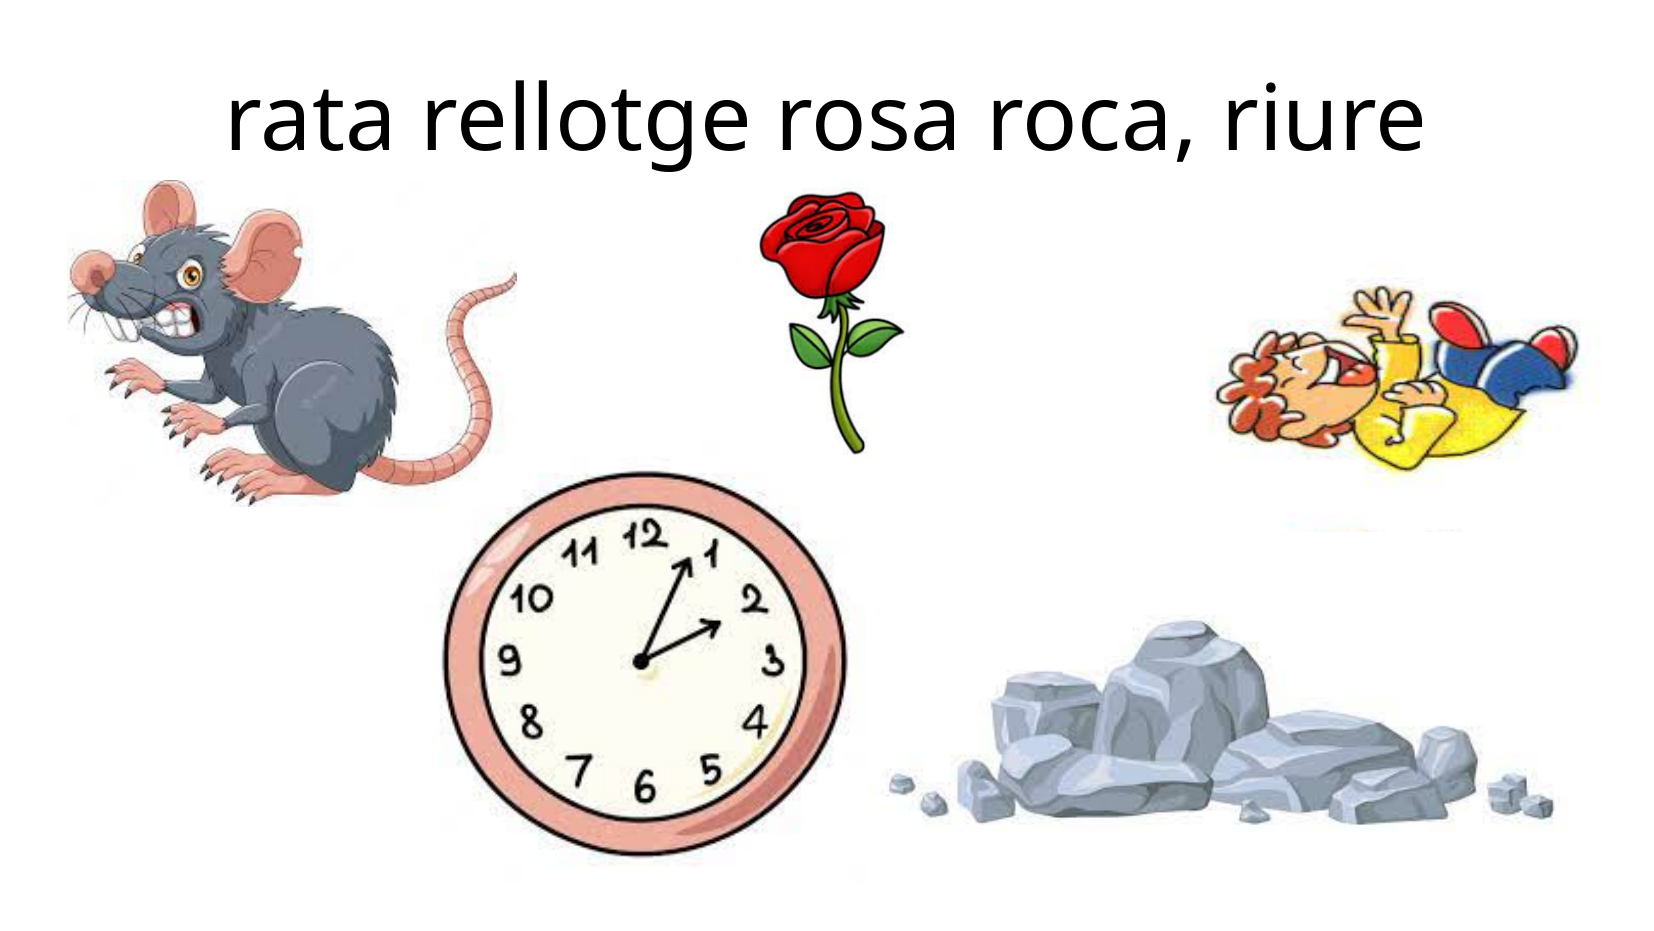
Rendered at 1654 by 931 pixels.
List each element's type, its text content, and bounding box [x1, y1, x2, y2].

picture [1171, 238, 1642, 532]
picture [67, 179, 1576, 885]
title rata rellotge rosa roca, riure [82, 37, 1571, 193]
